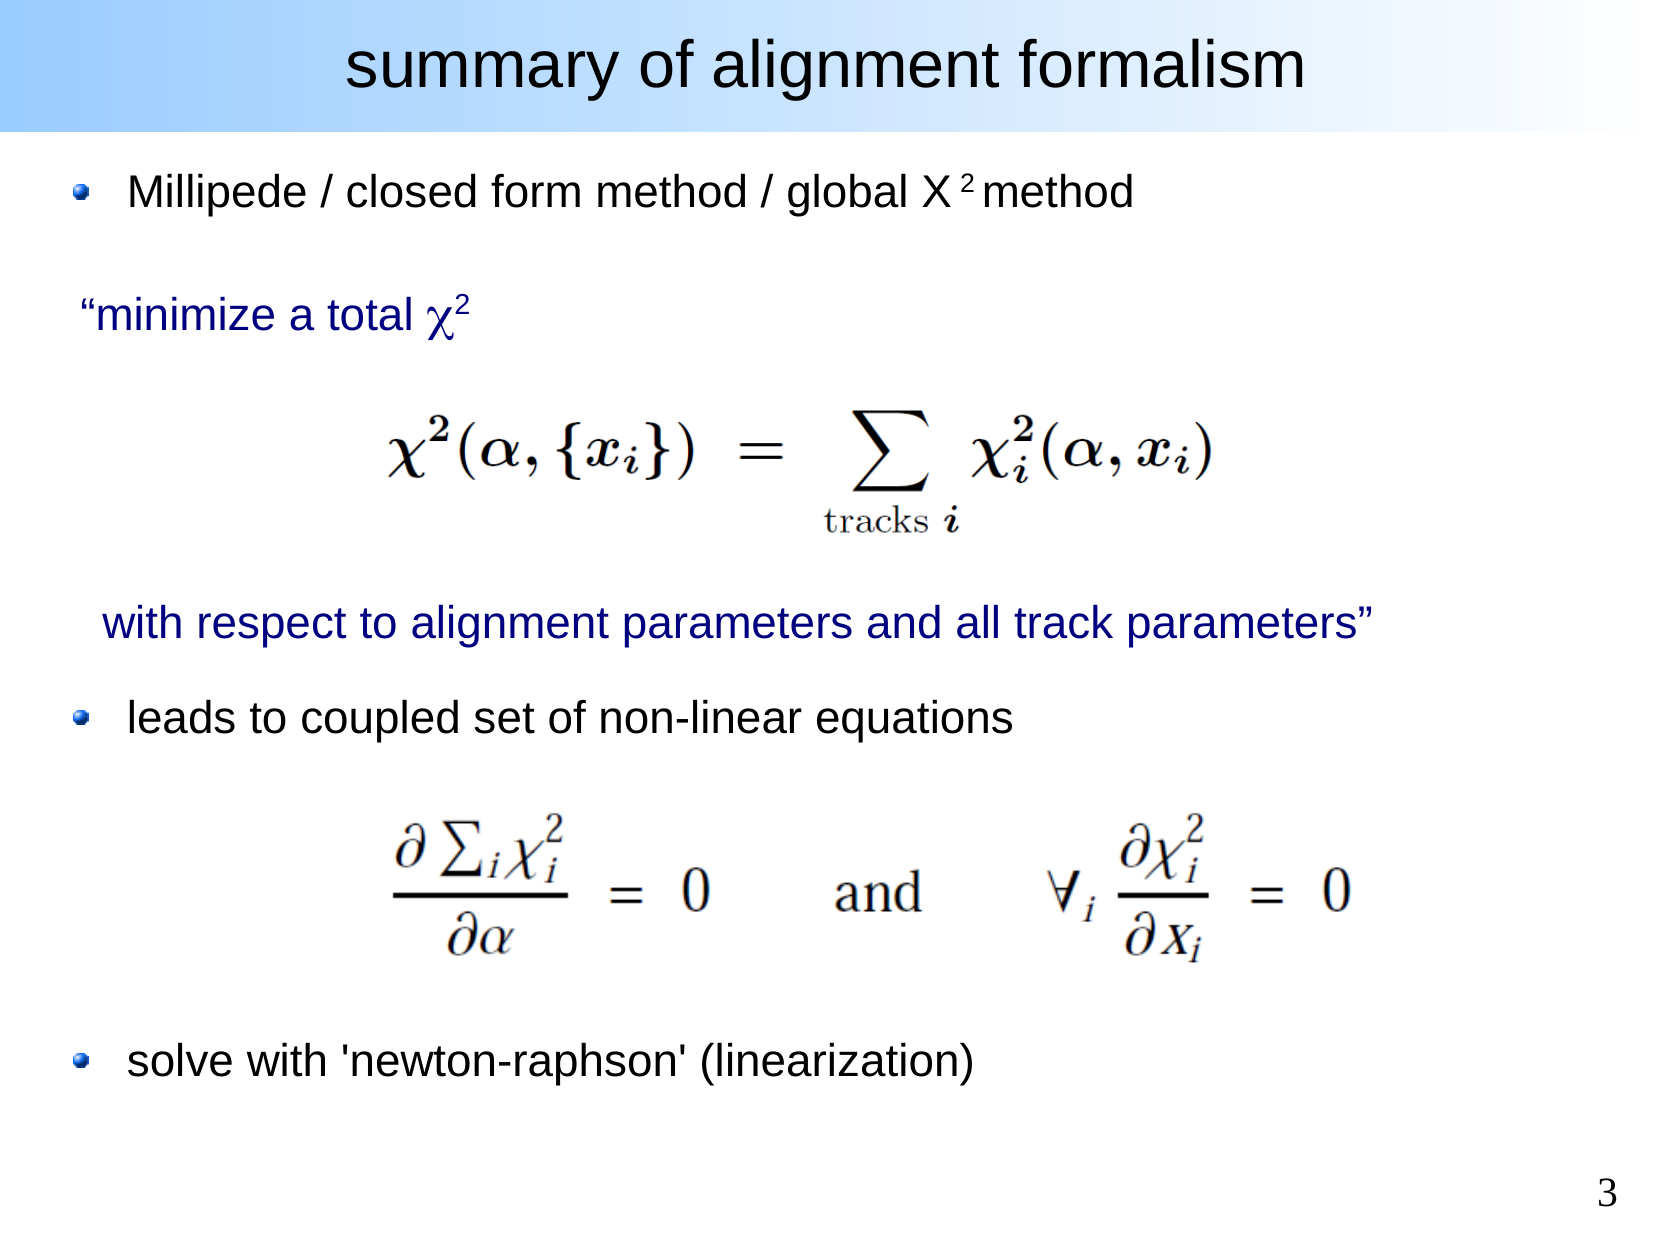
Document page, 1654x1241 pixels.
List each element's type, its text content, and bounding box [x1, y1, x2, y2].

text_box with respect to alignment parameters and all track parameters” [87, 590, 1389, 657]
text_box “minimize a total 2 [65, 278, 499, 359]
title summary of alignment formalism [82, 26, 1571, 102]
list solve with 'newton-raphson' (linearization) [41, 1021, 1654, 1105]
picture [385, 778, 1352, 983]
list leads to coupled set of non-linear equations [41, 679, 1654, 762]
list Millipede / closed form method / global X 2 method [41, 153, 1654, 236]
picture [377, 379, 1220, 542]
